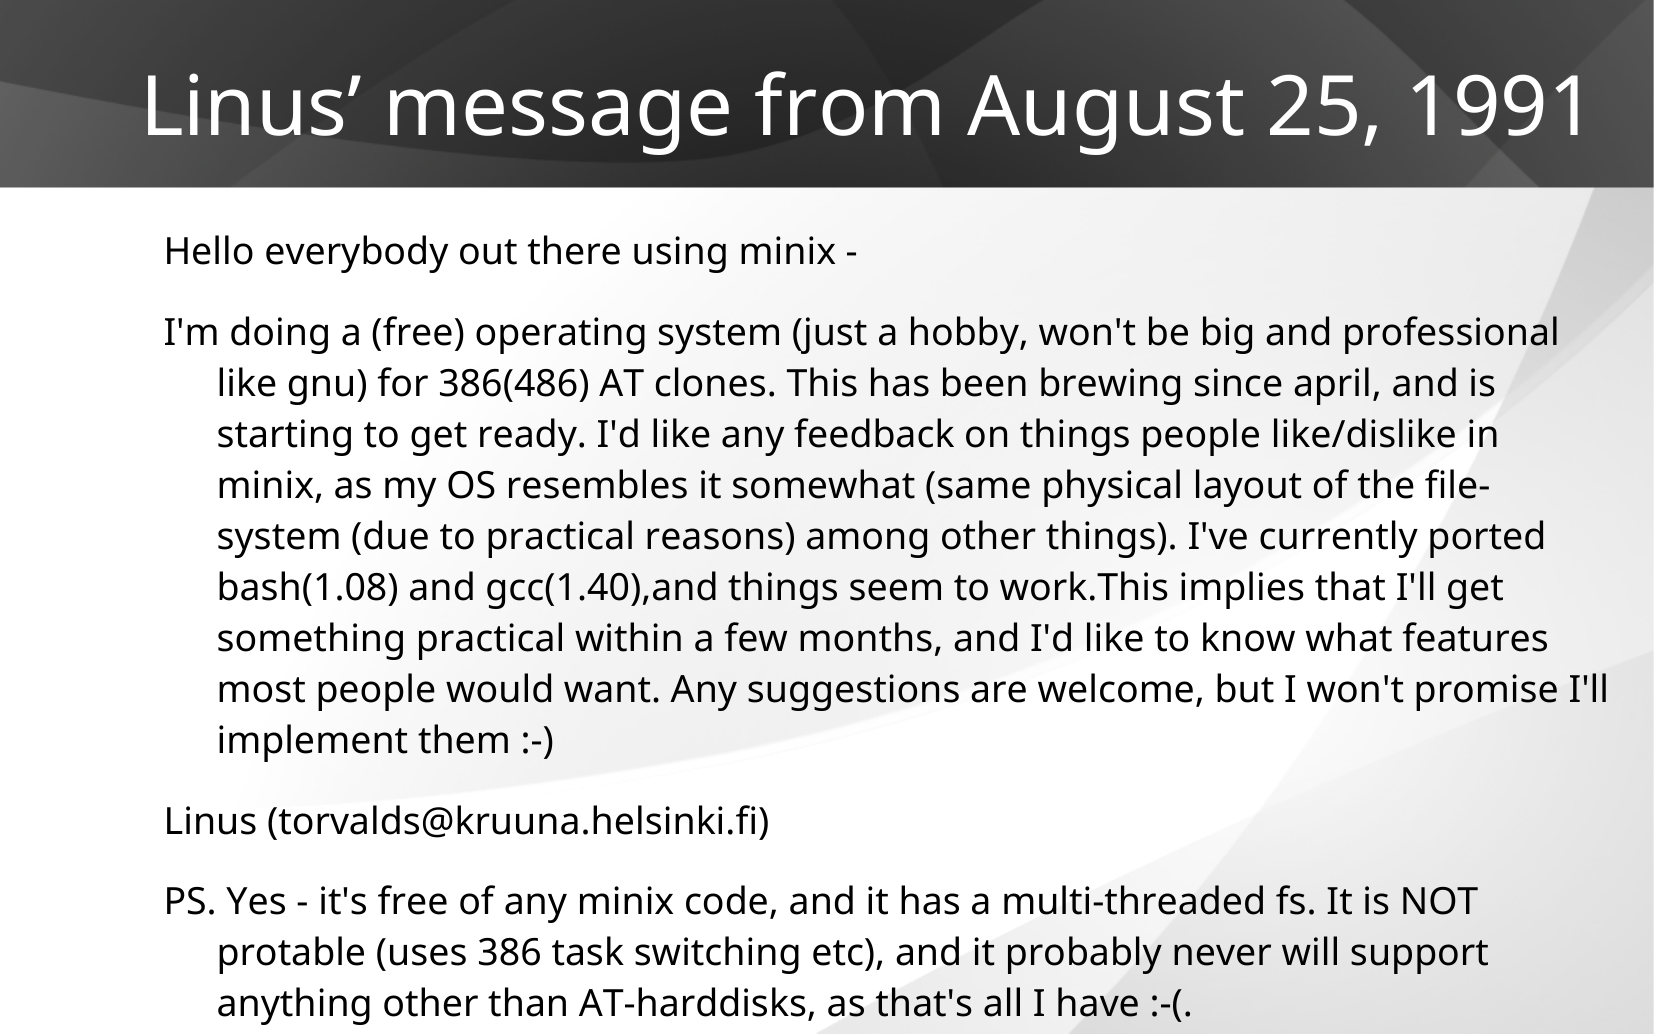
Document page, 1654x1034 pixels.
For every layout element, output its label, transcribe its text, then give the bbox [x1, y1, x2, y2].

list Hello everybody out there using minix - I'm doing a (free) operating system (just a hobby, won't be big and professional like gnu) for 386(486) AT clones. This has been brewing since april, and is starting to get ready. I'd like any feedback on things people like/dislike in minix, as my OS resembles it somewhat (same physical layout of the file-system (due to practical reasons) among other things). I've currently ported bash(1.08) and gcc(1.40),and things seem to work.This implies that I'll get something practical within a few months, and I'd like to know what features most people would want. Any suggestions are welcome, but I won't promise I'll implement them :-) Linus (torvalds@kruuna.helsinki.fi) PS. Yes - it's free of any minix code, and it has a multi-threaded fs. It is NOT protable (uses 386 task switching etc), and it probably never will support anything other than AT-harddisks, as that's all I have :-(. [75, 225, 1613, 1013]
picture [0, 0, 1654, 1034]
title Linus’ message from August 25, 1991 [124, 0, 1613, 208]
